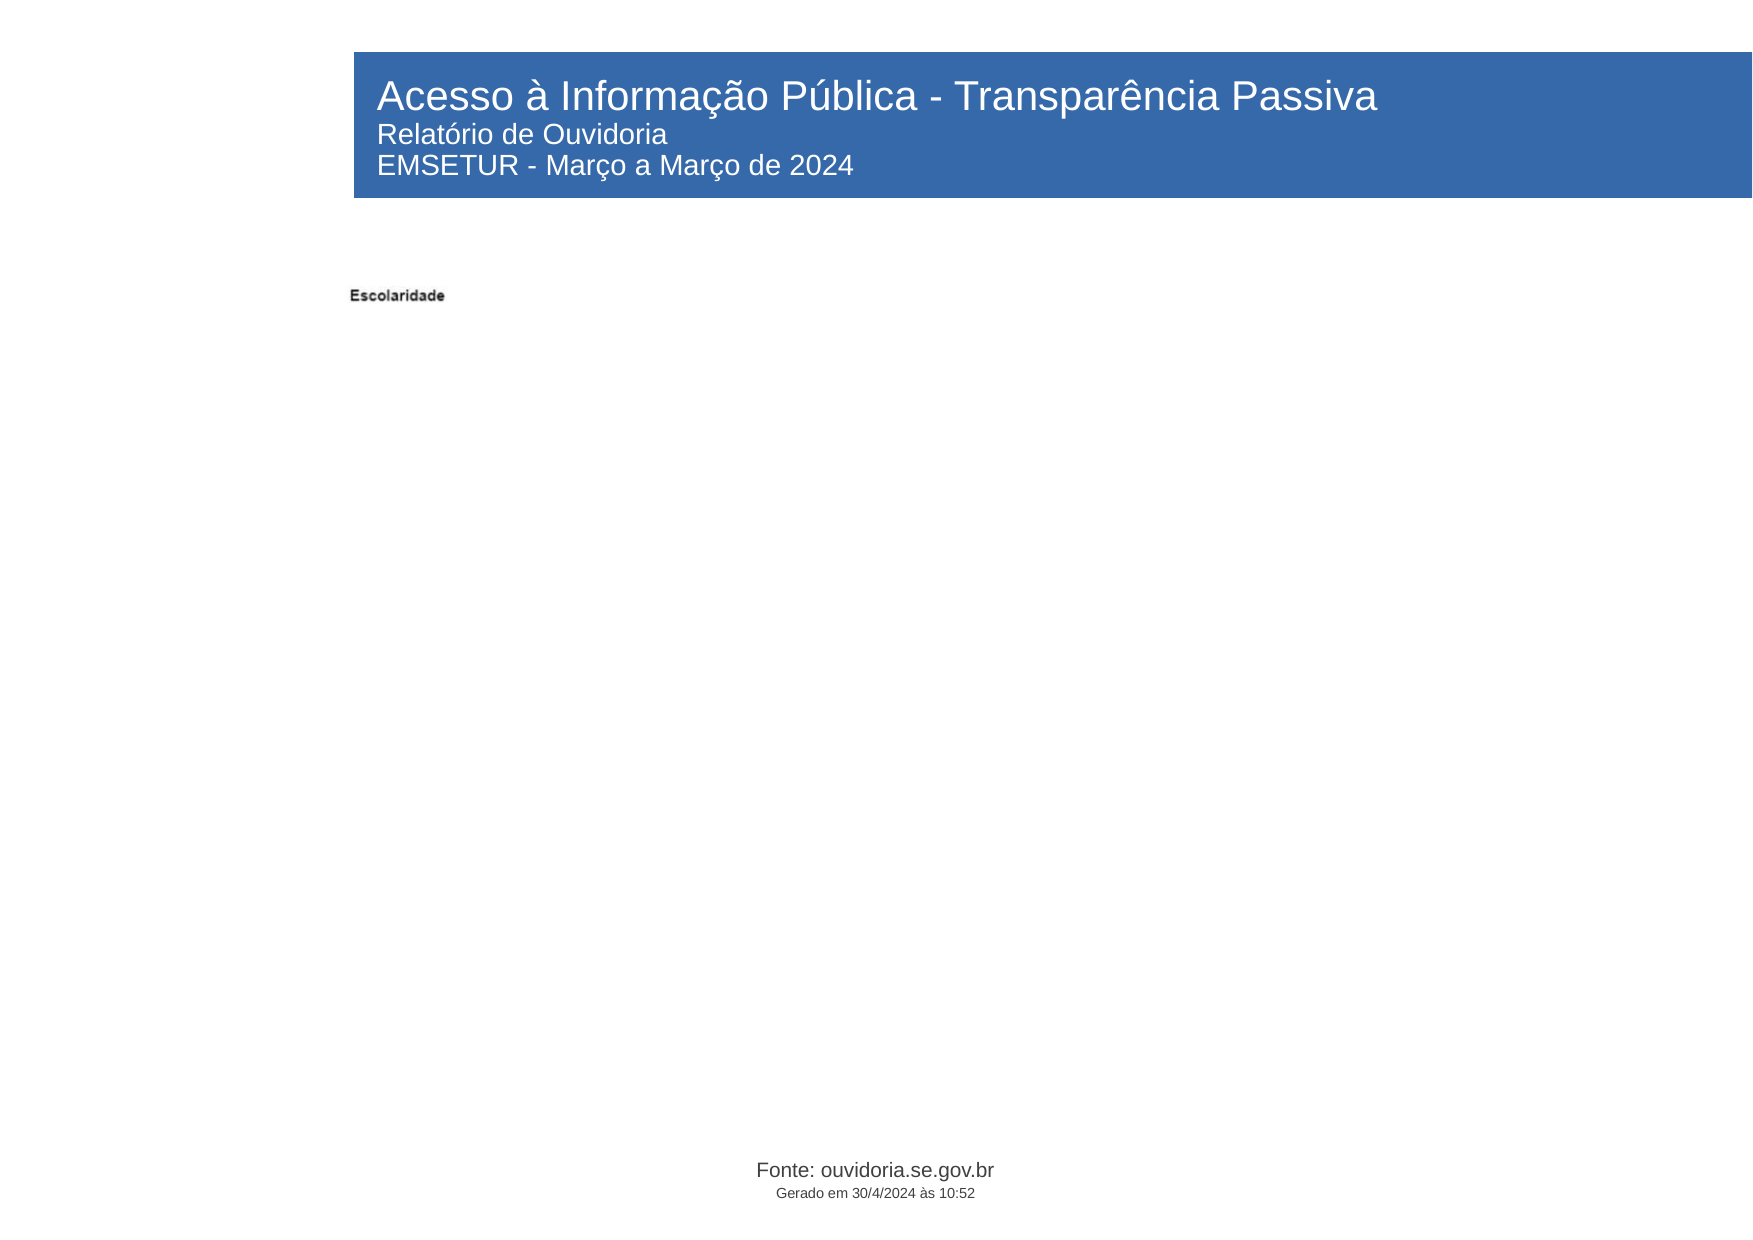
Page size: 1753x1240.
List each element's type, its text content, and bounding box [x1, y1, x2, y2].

text_box [155, 211, 1599, 1028]
text_box Fonte: ouvidoria.se.gov.br Gerado em 30/4/2024 às 10:52 [756, 1158, 1023, 1208]
text_box [354, 52, 1752, 198]
text_box Acesso à Informação Pública - Transparência Passiva Relatório de Ouvidoria EMSETUR - Março a Março de 2024 [376, 72, 1403, 186]
